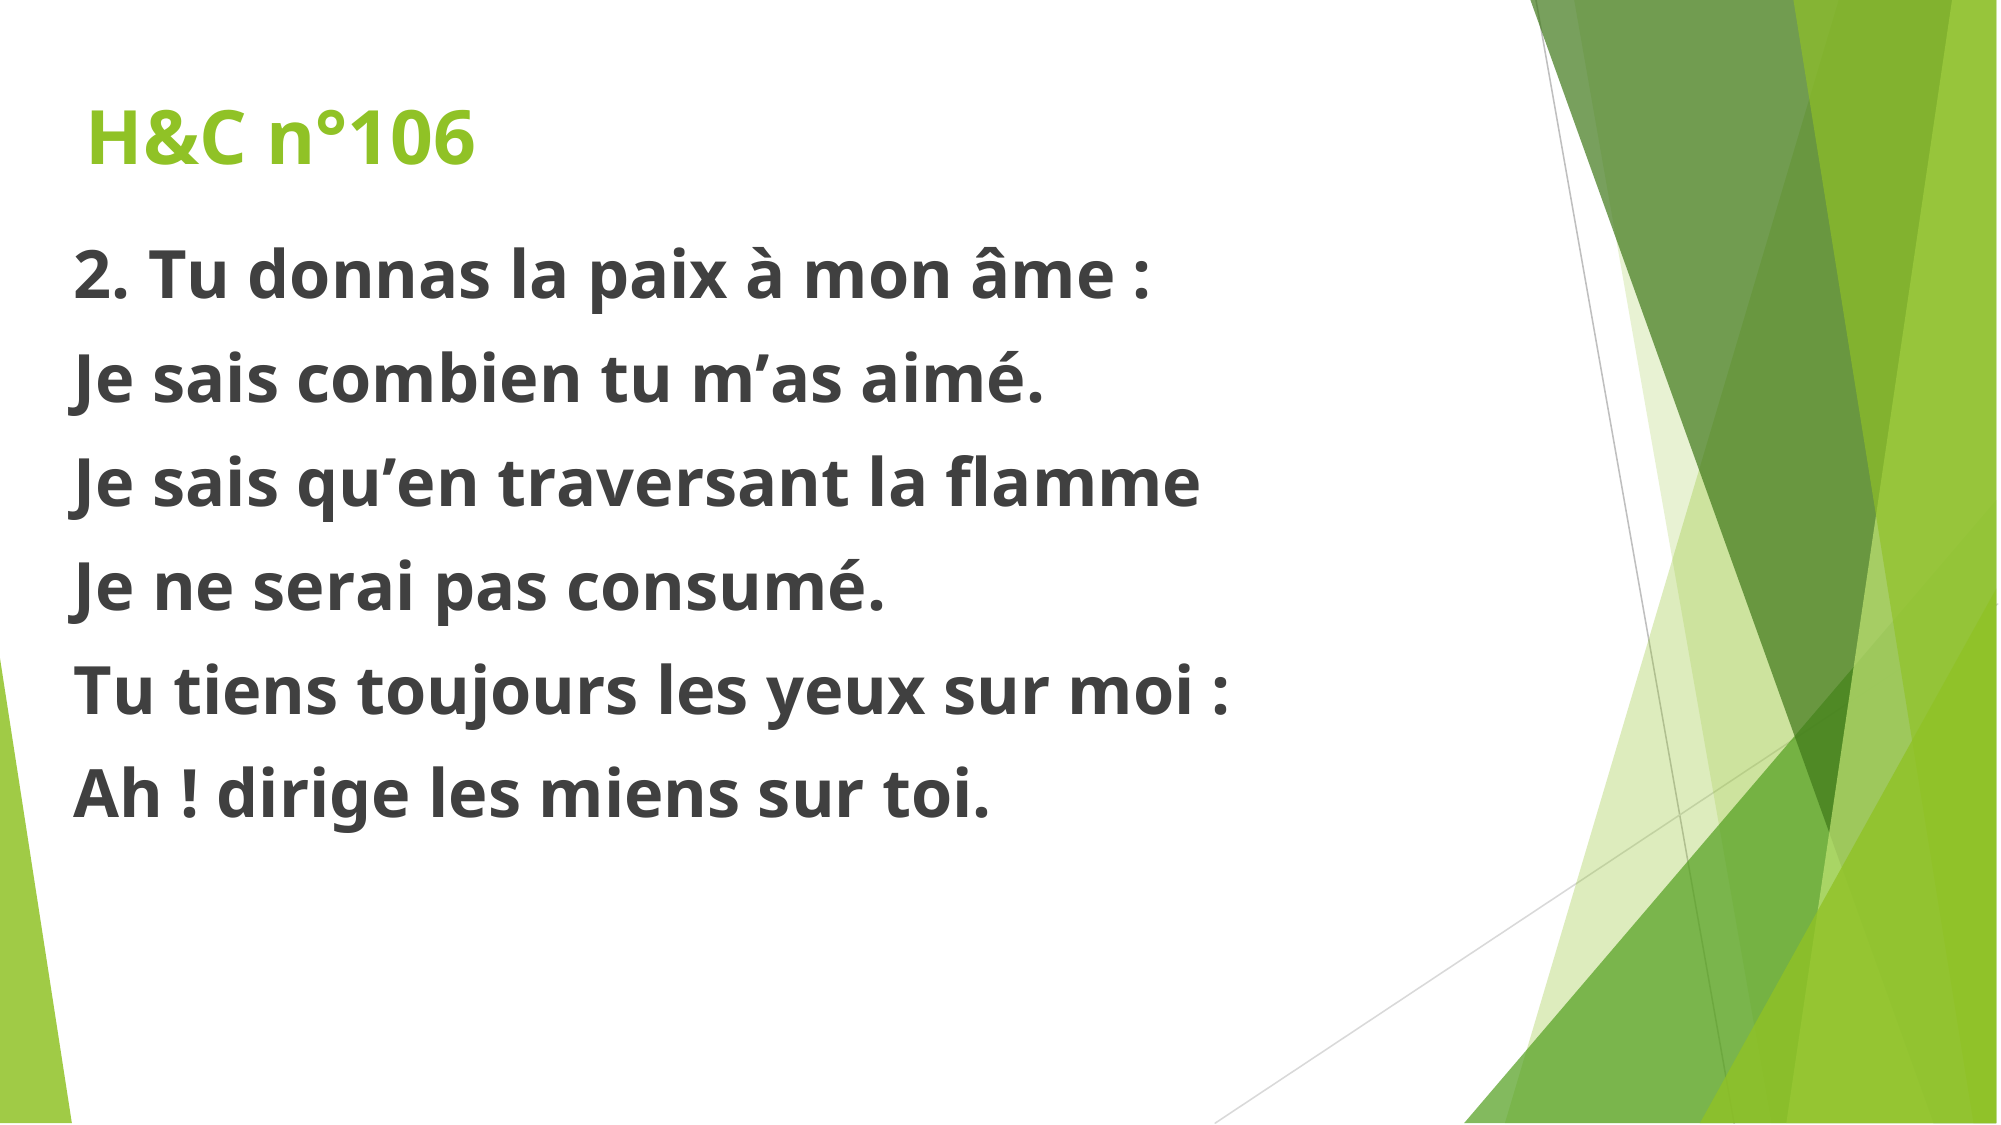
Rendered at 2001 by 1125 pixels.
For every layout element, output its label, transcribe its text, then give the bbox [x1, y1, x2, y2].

text_box 2. Tu donnas la paix à mon âme : Je sais combien tu m’as aimé. Je sais qu’en traversant la flamme Je ne serai pas consumé. Tu tiens toujours les yeux sur moi : Ah ! dirige les miens sur toi. [59, 212, 1985, 1075]
text_box H&C n°106 [70, 82, 497, 189]
